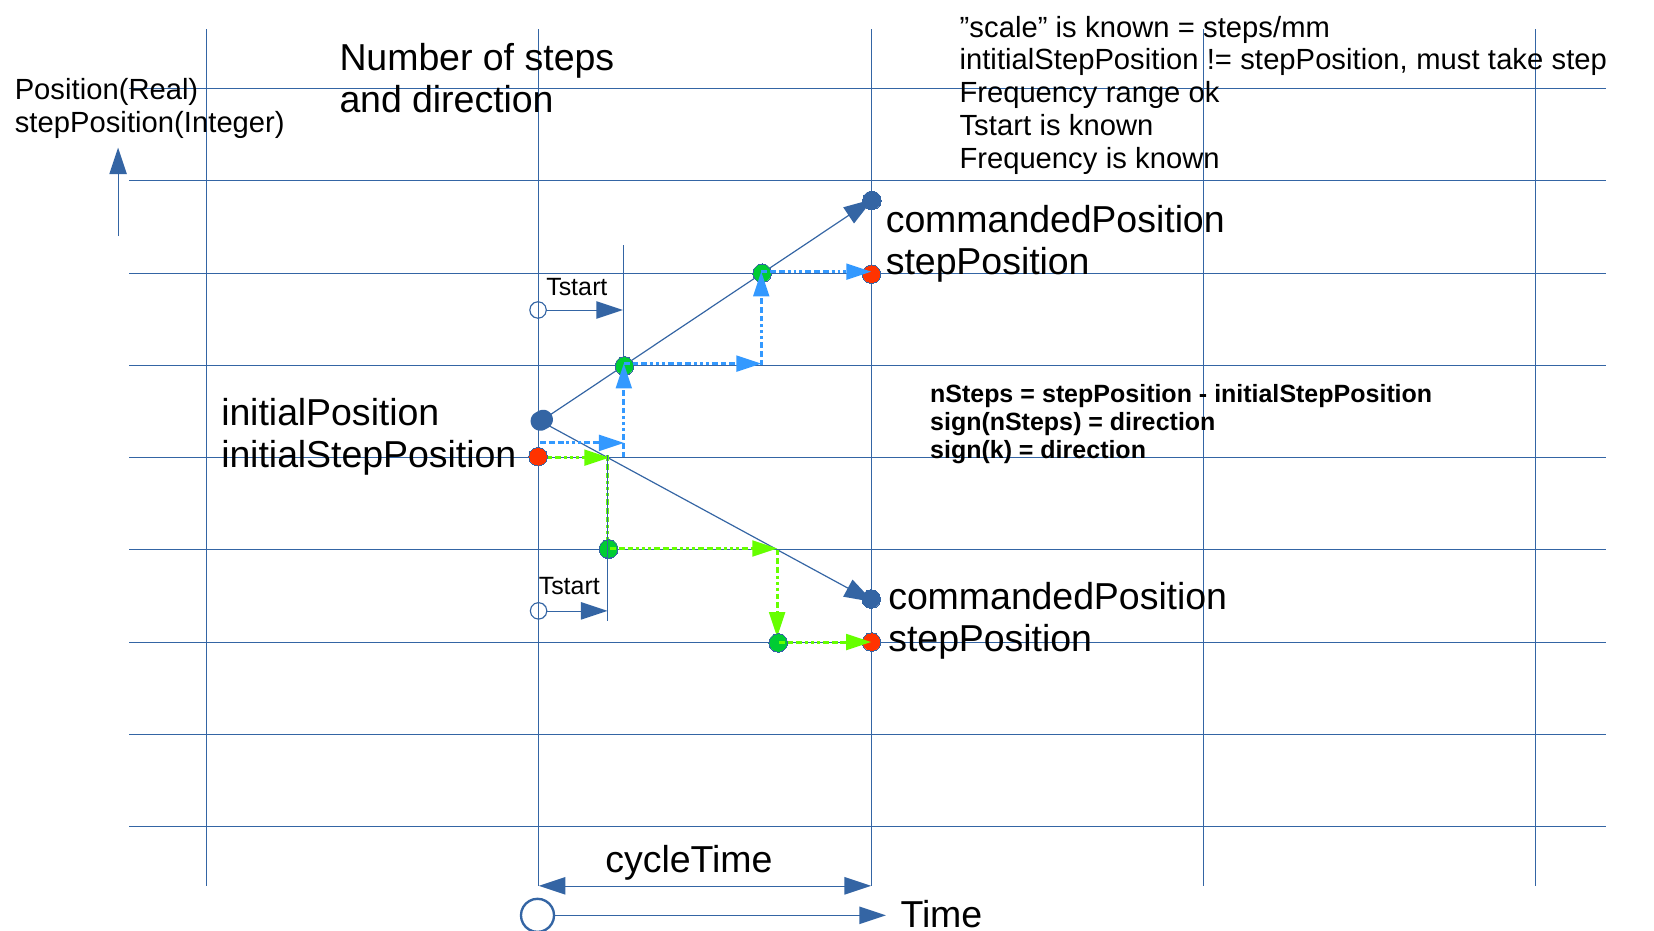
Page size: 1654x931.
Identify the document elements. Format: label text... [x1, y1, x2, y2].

text_box nSteps = stepPosition - initialStepPosition sign(nSteps) = direction sign(k) = direction [915, 372, 1506, 471]
text_box cycleTime [590, 831, 827, 886]
text_box [862, 273, 871, 284]
text_box Tstart [531, 265, 650, 325]
text_box [768, 633, 788, 653]
text_box Time [885, 885, 1004, 931]
text_box Position(Real) stepPosition(Integer) [0, 65, 325, 207]
text_box [615, 356, 634, 375]
text_box [864, 264, 871, 271]
text_box Number of steps and direction [324, 29, 739, 129]
text_box [599, 539, 607, 559]
text_box [752, 263, 772, 282]
text_box [862, 190, 872, 210]
text_box commandedPosition stepPosition [873, 567, 1654, 709]
text_box [608, 539, 618, 559]
text_box commandedPosition stepPosition [871, 191, 1654, 332]
text_box [862, 632, 873, 652]
text_box ”scale” is known = steps/mm intitialStepPosition != stepPosition, must take step Frequency range ok Tstart is known Frequency is known [944, 3, 1654, 181]
text_box [861, 589, 873, 609]
text_box Tstart [523, 563, 643, 624]
text_box initialPosition initialStepPosition [206, 383, 591, 525]
